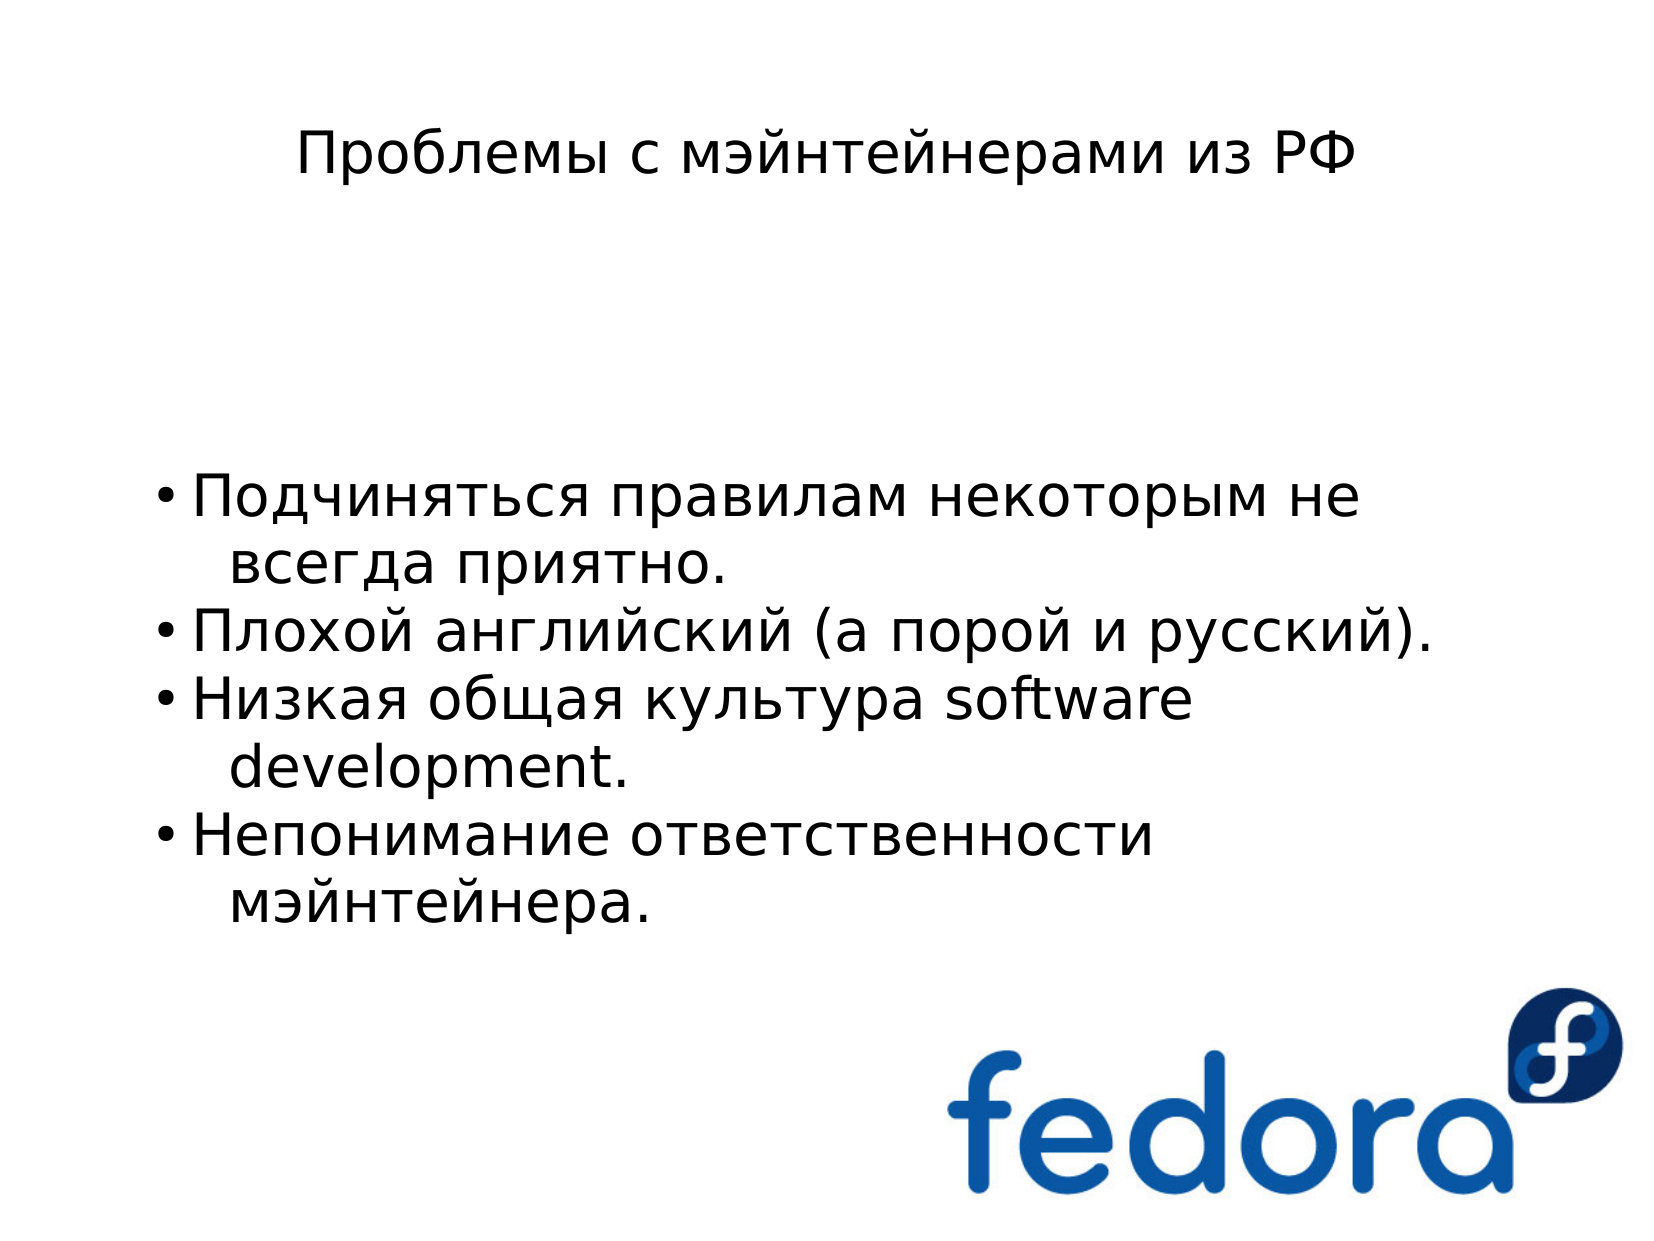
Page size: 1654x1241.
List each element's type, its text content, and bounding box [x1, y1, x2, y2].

subtitle Подчиняться правилам некоторым не всегда приятно. Плохой английский (а порой и русский). Низкая общая культура software development. Непонимание ответственности мэйнтейнера. [82, 290, 1571, 1109]
title Проблемы с мэйнтейнерами из РФ [82, 49, 1571, 257]
picture [925, 967, 1638, 1223]
